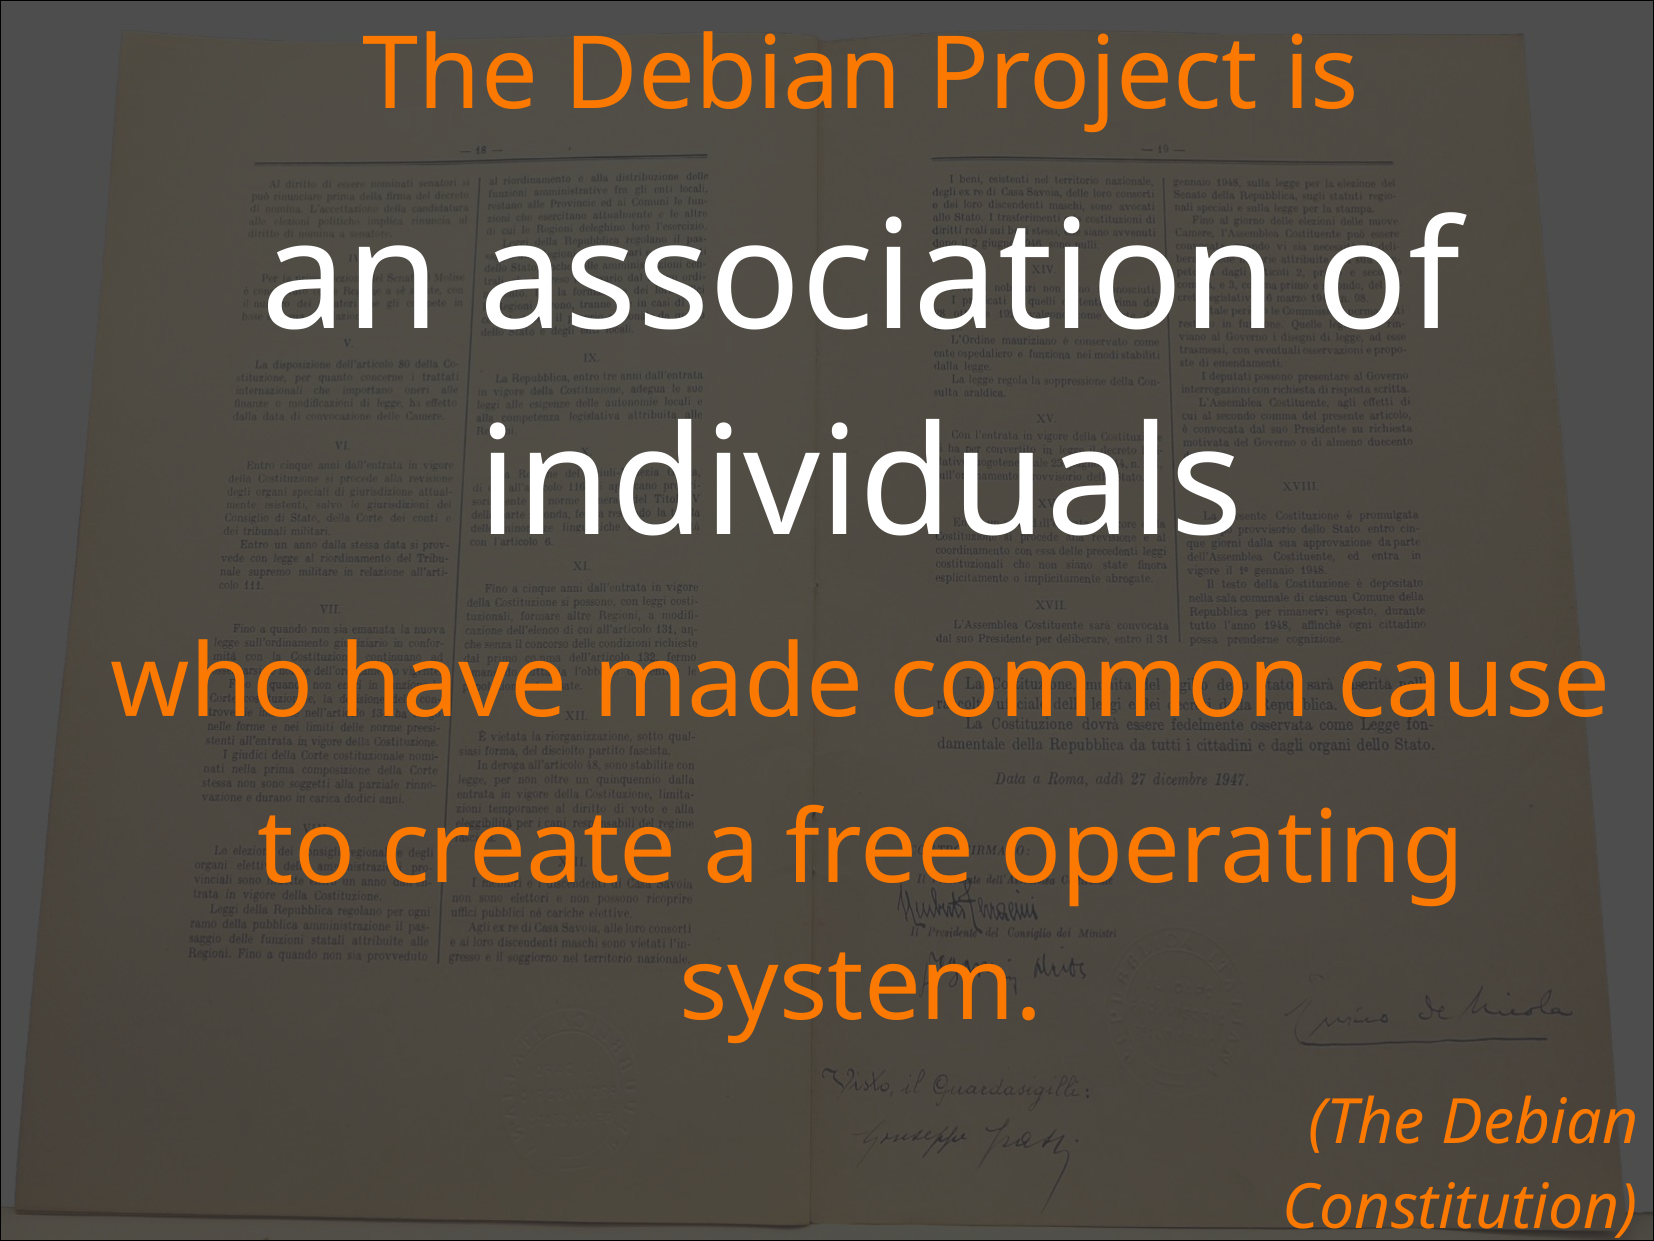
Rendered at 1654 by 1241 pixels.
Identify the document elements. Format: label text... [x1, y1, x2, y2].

text_box The Debian Project is an association of individuals who have made common cause to create a free operating system. [0, 0, 1654, 1050]
text_box [0, 1050, 1654, 1241]
text_box (The Debian Constitution) [978, 1069, 1654, 1163]
